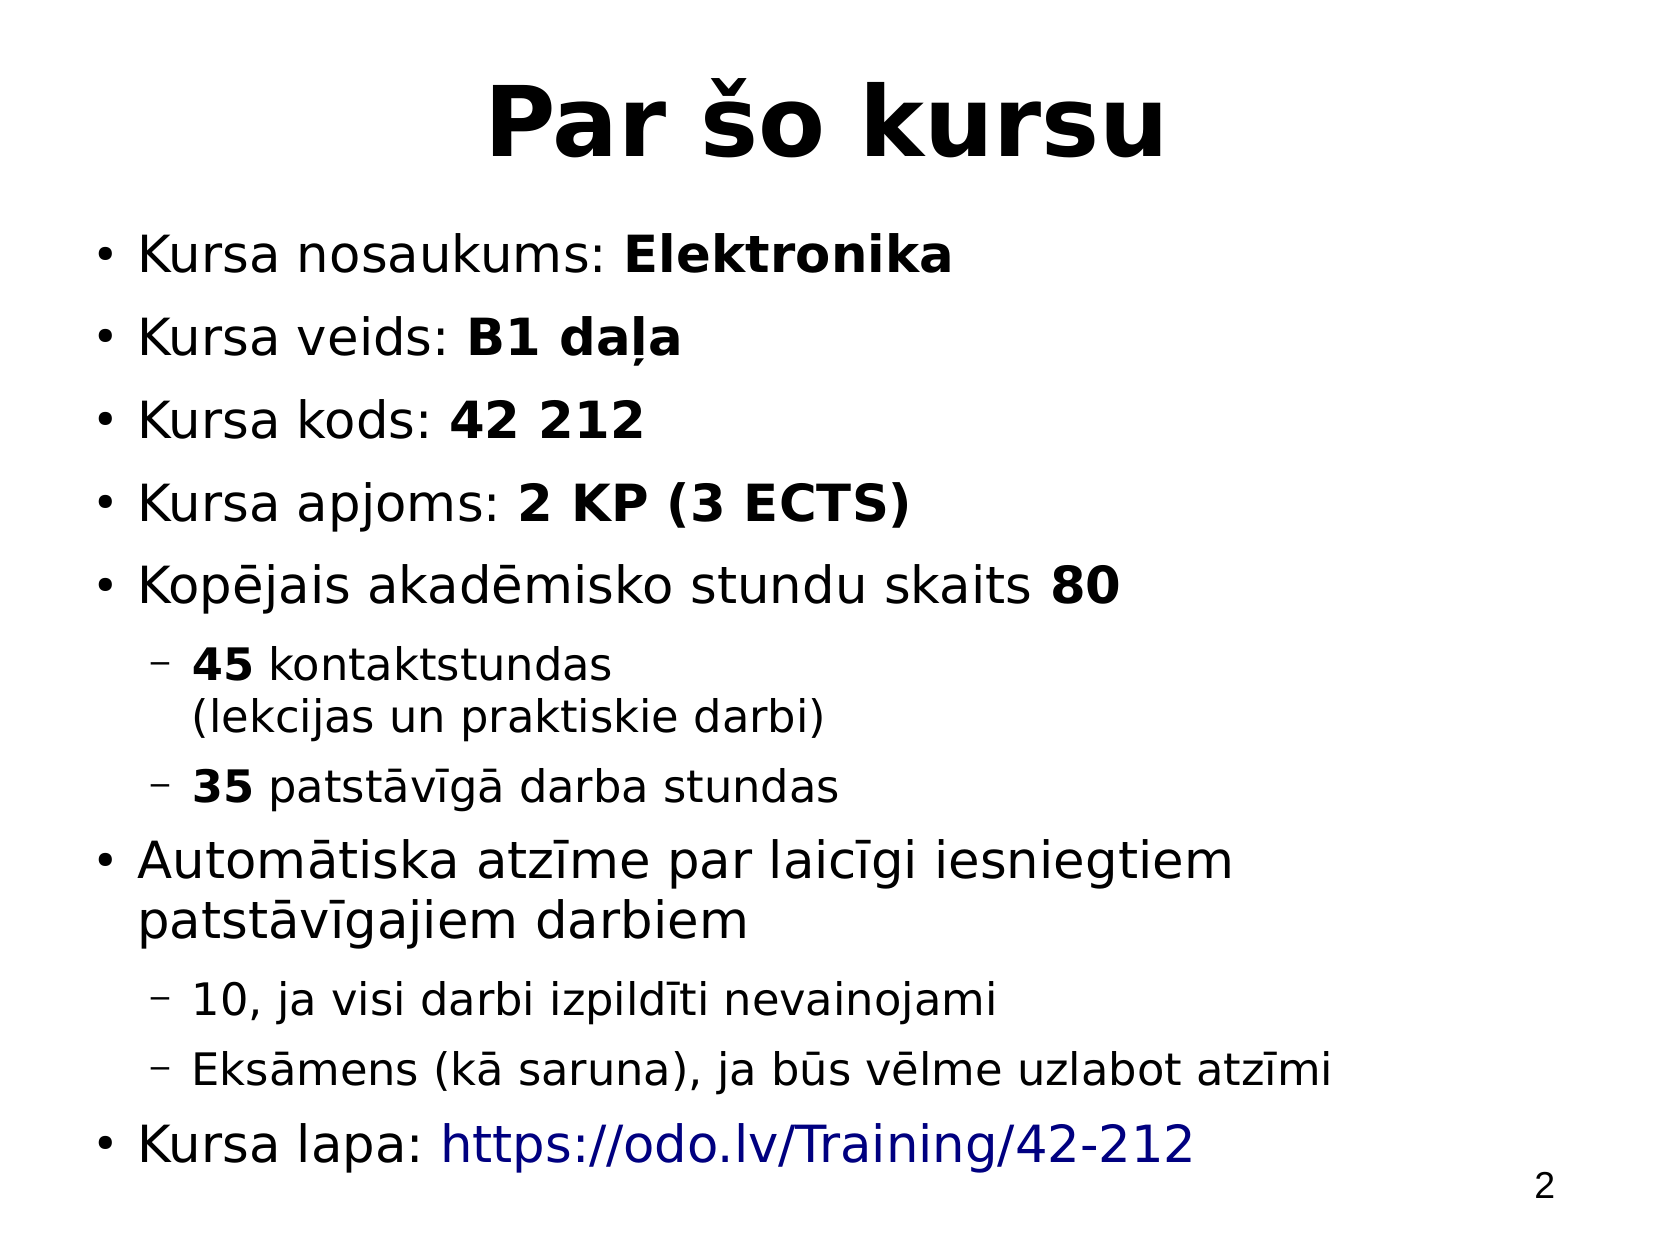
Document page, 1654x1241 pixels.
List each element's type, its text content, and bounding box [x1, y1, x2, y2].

title Par šo kursu [82, 49, 1571, 196]
list Kursa nosaukums: Elektronika Kursa veids: B1 daļa Kursa kods: 42 212 Kursa apjoms: 2 KP (3 ECTS) Kopējais akadēmisko stundu skaits 80 45 kontaktstundas (lekcijas un praktiskie darbi) 35 patstāvīgā darba stundas Automātiska atzīme par laicīgi iesniegtiem patstāvīgajiem darbiem 10, ja visi darbi izpildīti nevainojami Eksāmens (kā saruna), ja būs vēlme uzlabot atzīmi Kursa lapa: https://odo.lv/Training/42-212 [82, 225, 1538, 1186]
